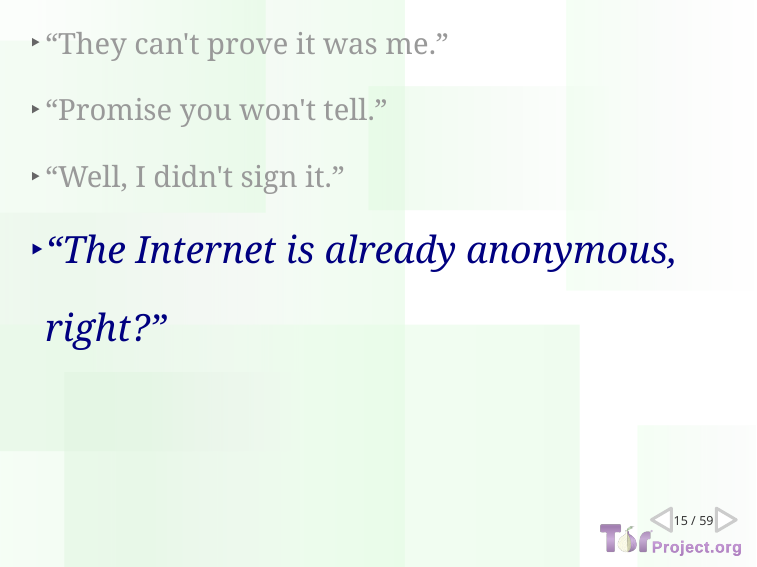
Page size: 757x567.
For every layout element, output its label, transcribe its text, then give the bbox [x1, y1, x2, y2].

text_box “They can't prove it was me.” “Promise you won't tell.” “Well, I didn't sign it.” “The Internet is already anonymous, right?” [0, 0, 756, 376]
picture [0, 0, 757, 567]
